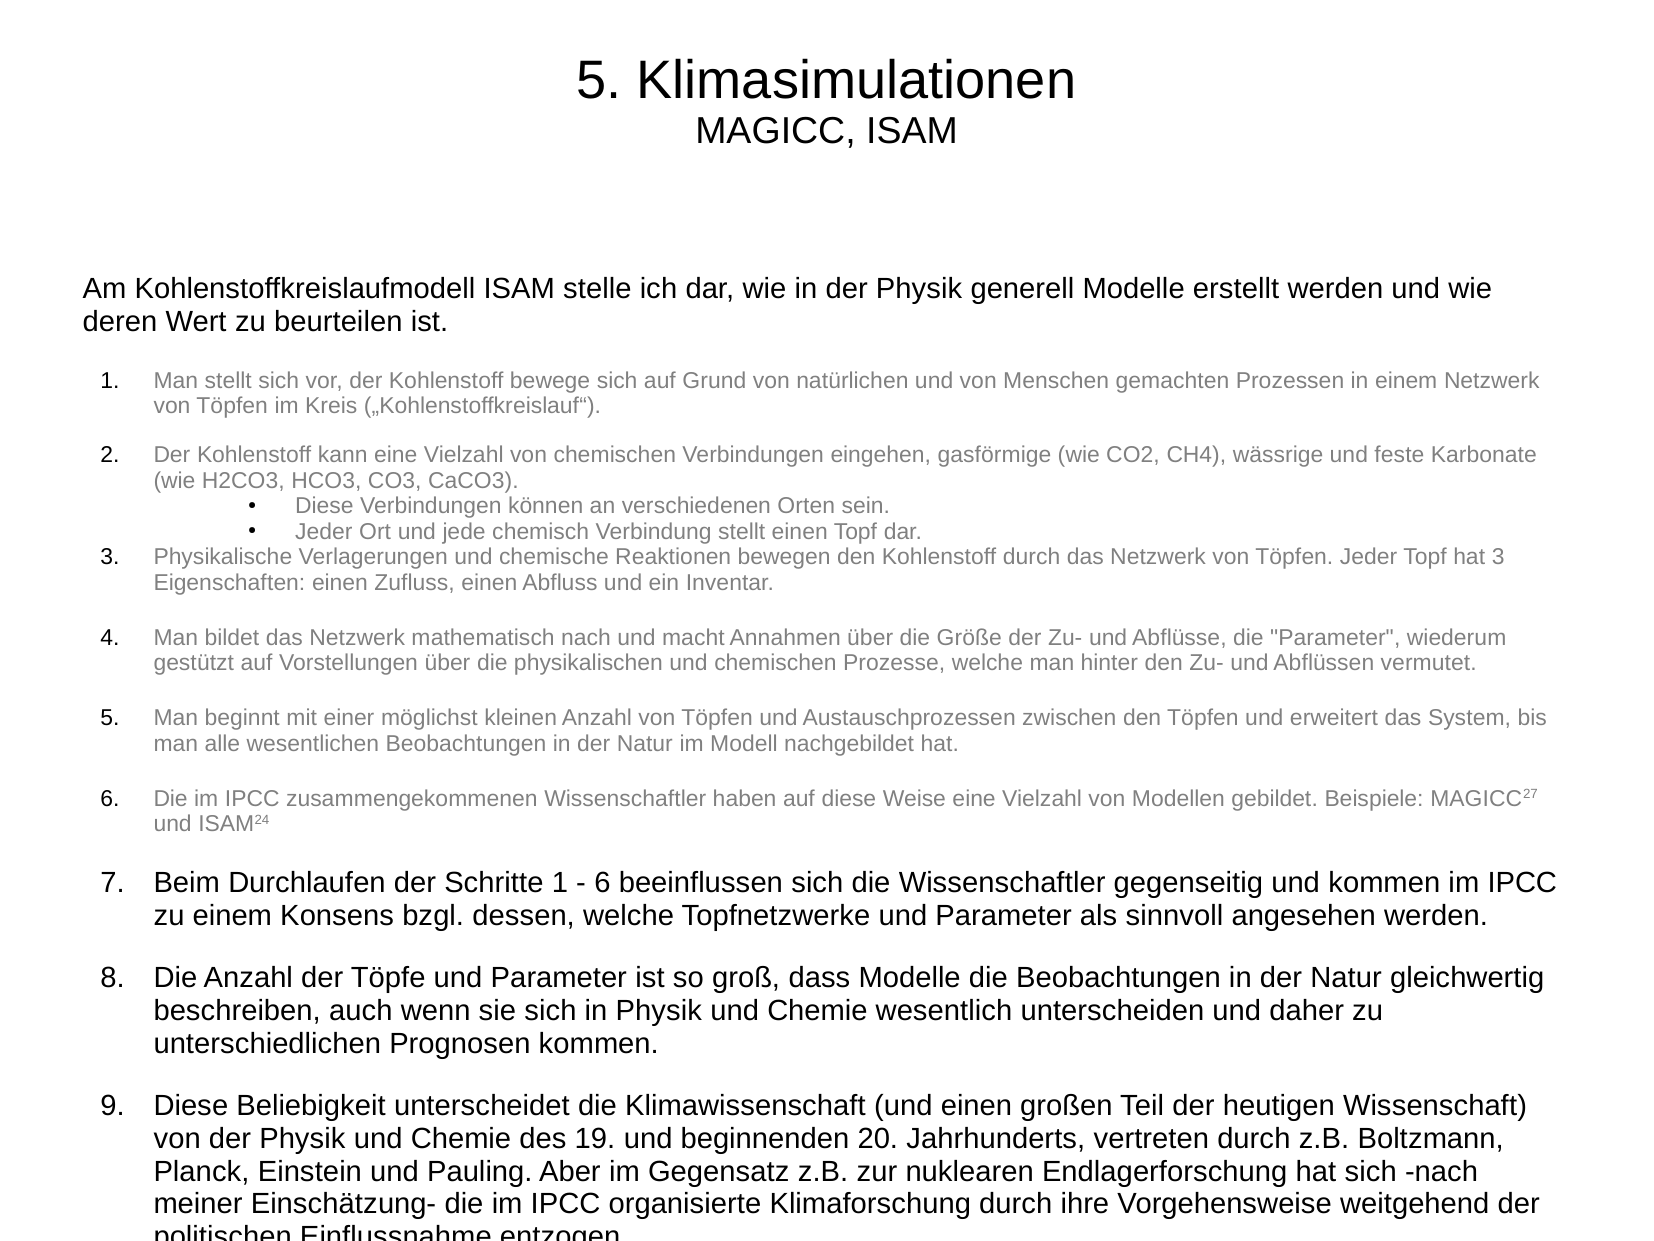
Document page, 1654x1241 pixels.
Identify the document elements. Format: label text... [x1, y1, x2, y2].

title 5. Klimasimulationen MAGICC, ISAM [82, 49, 1571, 257]
list Am Kohlenstoffkreislaufmodell ISAM stelle ich dar, wie in der Physik generell Modelle erstellt werden und wie deren Wert zu beurteilen ist. Man stellt sich vor, der Kohlenstoff bewege sich auf Grund von natürlichen und von Menschen gemachten Prozessen in einem Netzwerk von Töpfen im Kreis („Kohlenstoffkreislauf“). Der Kohlenstoff kann eine Vielzahl von chemischen Verbindungen eingehen, gasförmige (wie CO2, CH4), wässrige und feste Karbonate (wie H2CO3, HCO3, CO3, CaCO3). Diese Verbindungen können an verschiedenen Orten sein. Jeder Ort und jede chemisch Verbindung stellt einen Topf dar. Physikalische Verlagerungen und chemische Reaktionen bewegen den Kohlenstoff durch das Netzwerk von Töpfen. Jeder Topf hat 3 Eigenschaften: einen Zufluss, einen Abfluss und ein Inventar. Man bildet das Netzwerk mathematisch nach und macht Annahmen über die Größe der Zu- und Abflüsse, die "Parameter", wiederum gestützt auf Vorstellungen über die physikalischen und chemischen Prozesse, welche man hinter den Zu- und Abflüssen vermutet. Man beginnt mit einer möglichst kleinen Anzahl von Töpfen und Austauschprozessen zwischen den Töpfen und erweitert das System, bis man alle wesentlichen Beobachtungen in der Natur im Modell nachgebildet hat. Die im IPCC zusammengekommenen Wissenschaftler haben auf diese Weise eine Vielzahl von Modellen gebildet. Beispiele: MAGICC27 und ISAM24 Beim Durchlaufen der Schritte 1 - 6 beeinflussen sich die Wissenschaftler gegenseitig und kommen im IPCC zu einem Konsens bzgl. dessen, welche Topfnetzwerke und Parameter als sinnvoll angesehen werden. Die Anzahl der Töpfe und Parameter ist so groß, dass Modelle die Beobachtungen in der Natur gleichwertig beschreiben, auch wenn sie sich in Physik und Chemie wesentlich unterscheiden und daher zu unterschiedlichen Prognosen kommen. Diese Beliebigkeit unterscheidet die Klimawissenschaft (und einen großen Teil der heutigen Wissenschaft) von der Physik und Chemie des 19. und beginnenden 20. Jahrhunderts, vertreten durch z.B. Boltzmann, Planck, Einstein und Pauling. Aber im Gegensatz z.B. zur nuklearen Endlagerforschung hat sich -nach meiner Einschätzung- die im IPCC organisierte Klimaforschung durch ihre Vorgehensweise weitgehend der politischen Einflussnahme entzogen. [82, 272, 1571, 1181]
